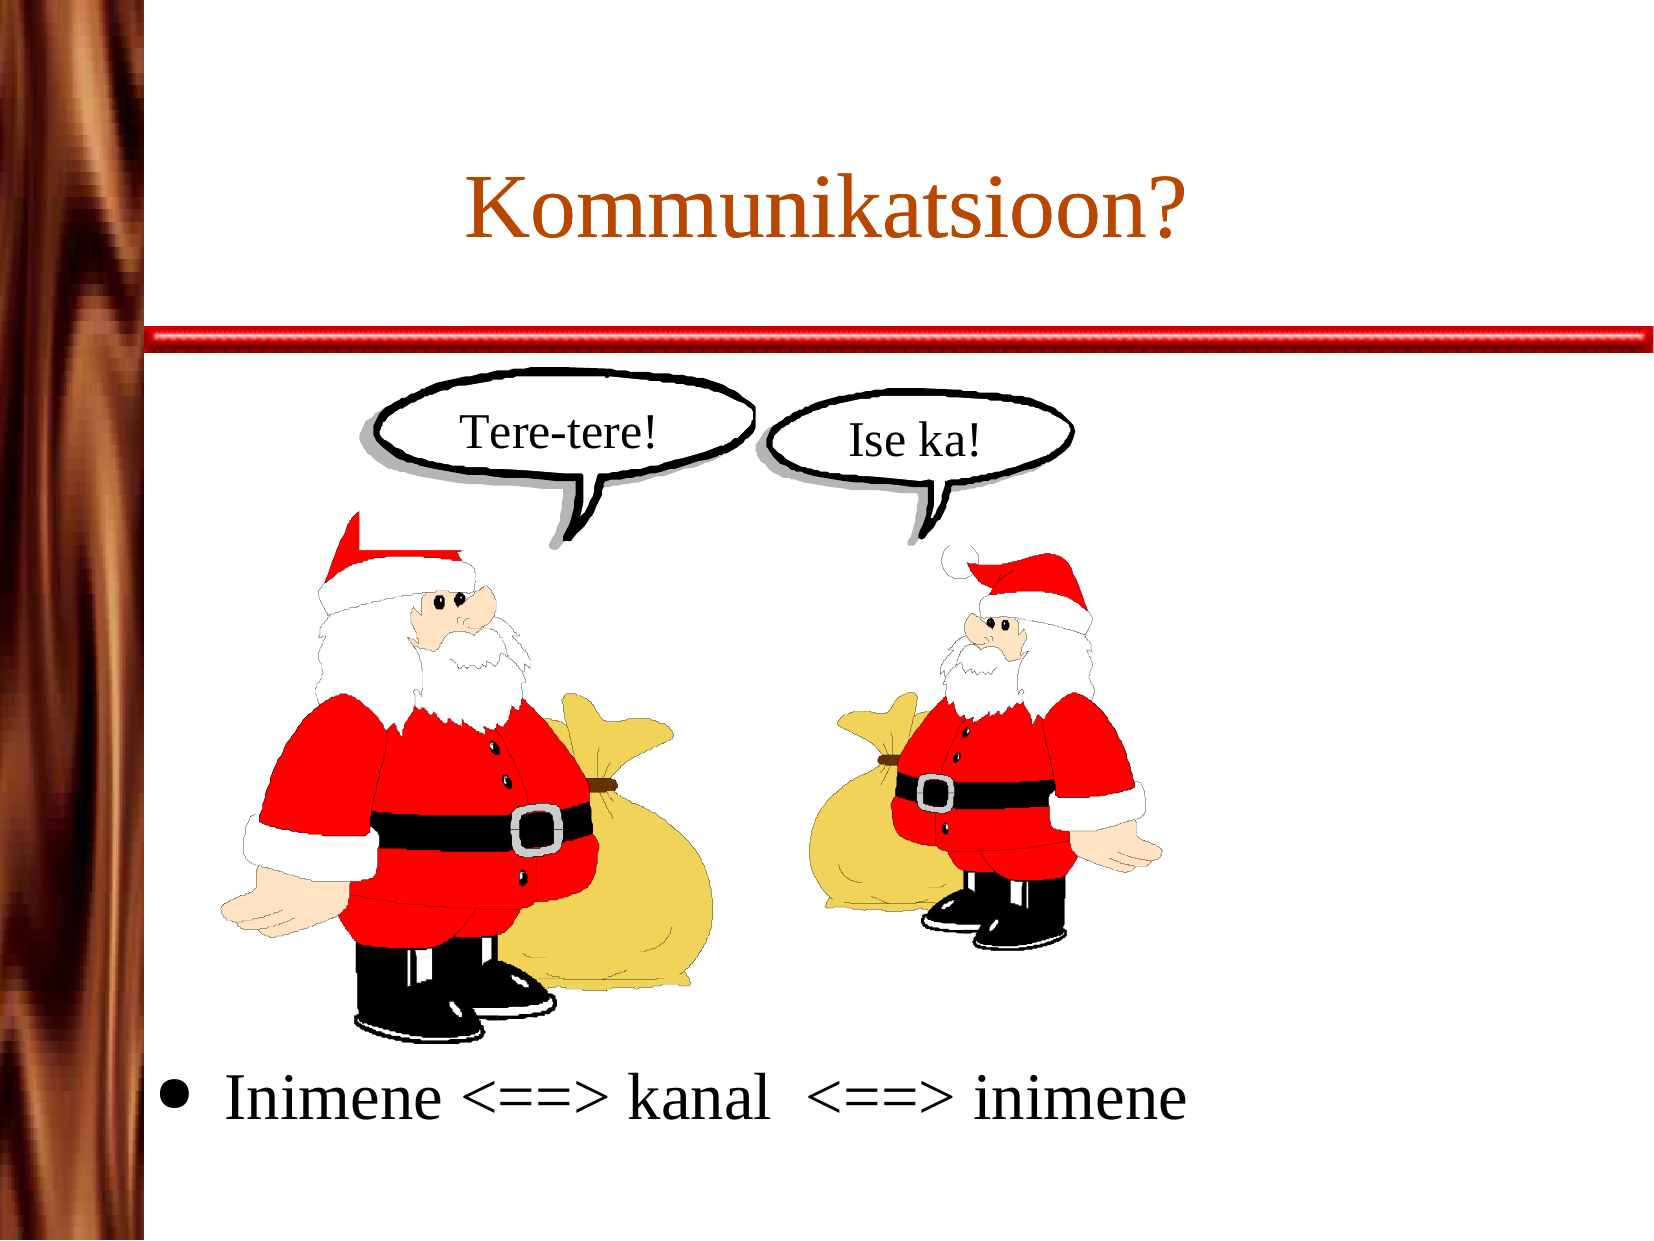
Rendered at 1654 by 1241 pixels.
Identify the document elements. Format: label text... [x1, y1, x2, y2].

picture [0, 0, 1654, 1240]
text_box Kommunikatsioon? [121, 102, 1533, 310]
title Kommunikatsioon? [121, 310, 1533, 314]
text_box Inimene <==> kanal <==> inimene [143, 1058, 1555, 1241]
text_box Tere-tere! [359, 367, 760, 552]
picture [809, 541, 1163, 951]
text_box Ise ka! [755, 388, 1076, 547]
picture [220, 489, 713, 1044]
title Kommunikatsioon? [121, 98, 1533, 102]
